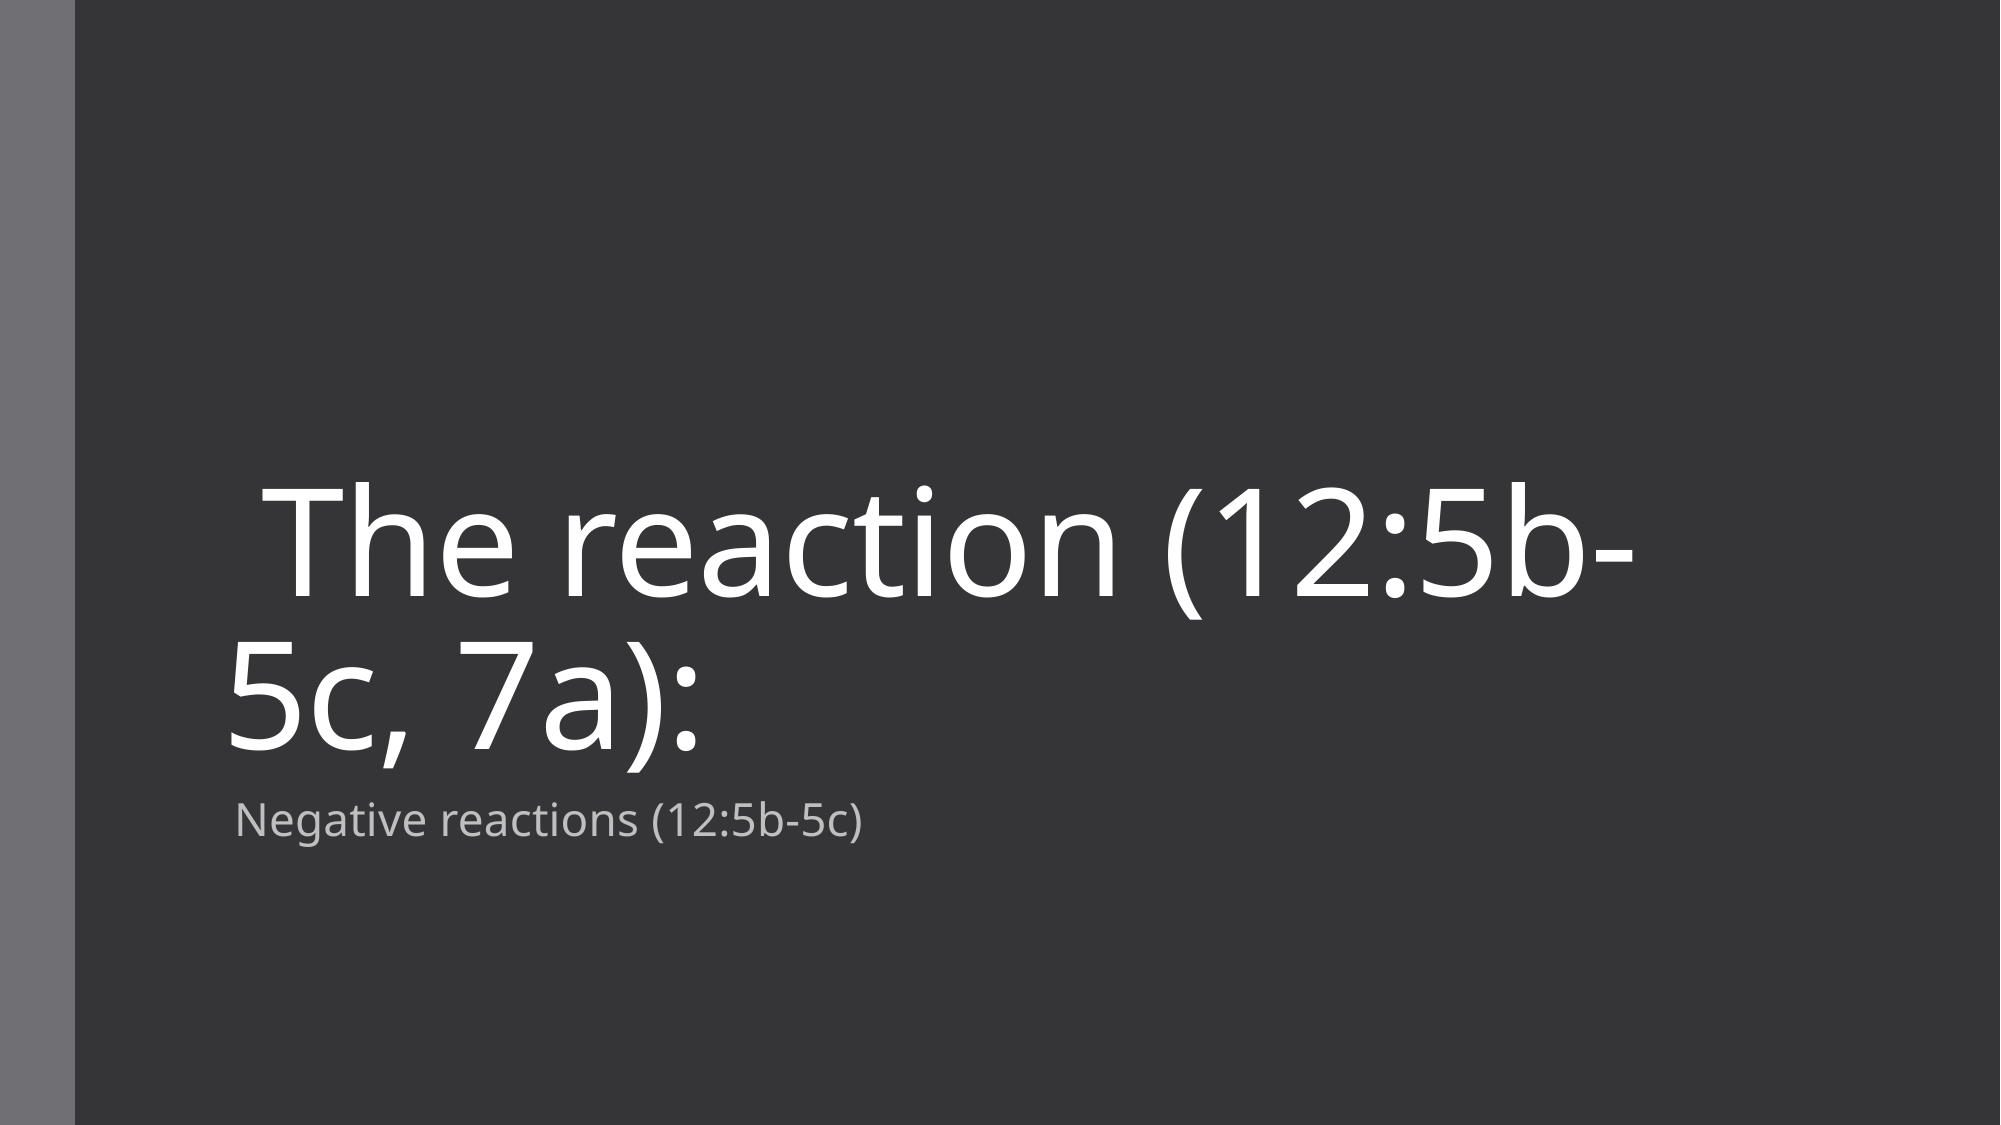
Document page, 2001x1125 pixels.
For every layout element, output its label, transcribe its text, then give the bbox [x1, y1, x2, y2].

subtitle Negative reactions (12:5b-5c) [206, 787, 1752, 1066]
title The reaction (12:5b-5c, 7a): [206, 124, 1752, 787]
